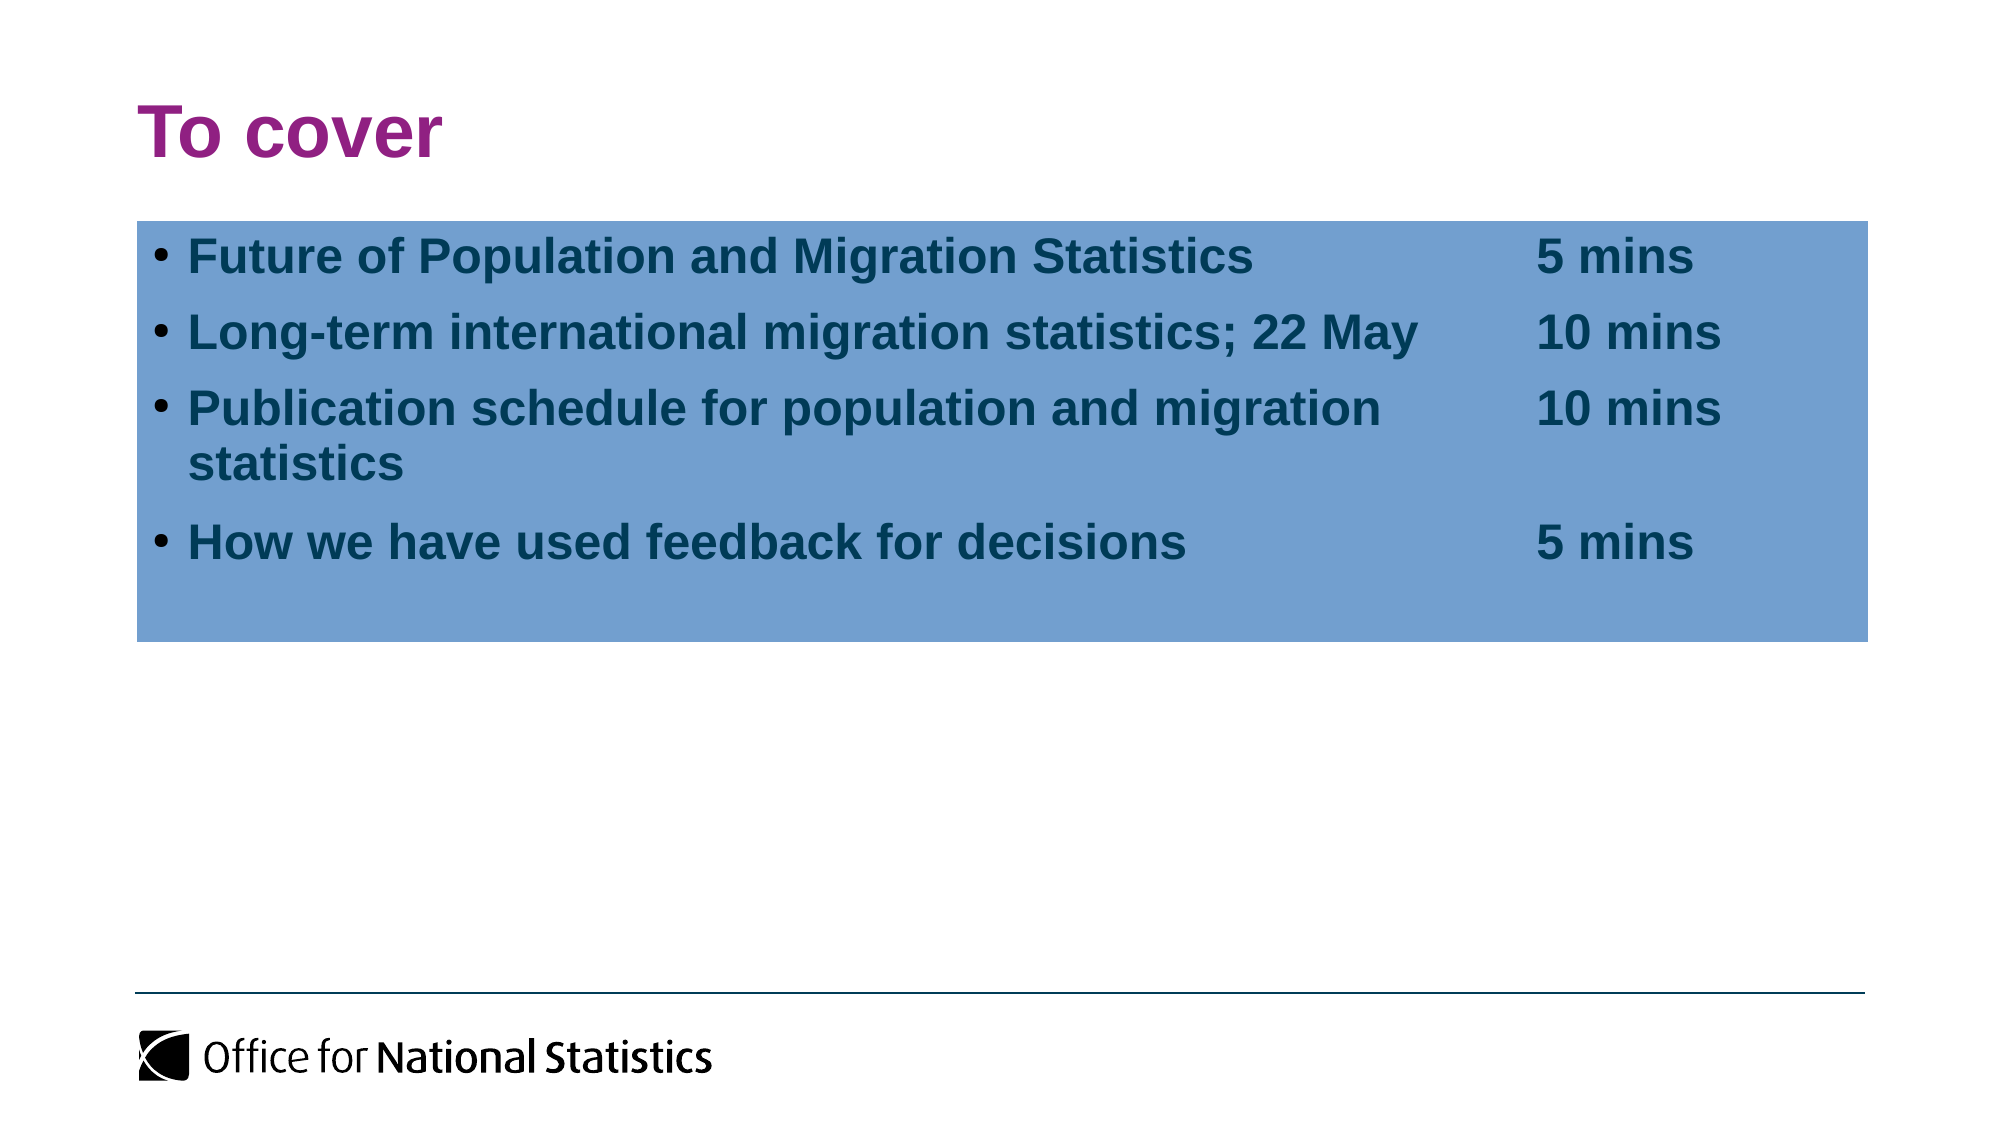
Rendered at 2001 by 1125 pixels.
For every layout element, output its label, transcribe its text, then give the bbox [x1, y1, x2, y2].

table_cell 10 mins [1522, 372, 1868, 507]
table_cell Long-term international migration statistics; 22 May [137, 297, 1522, 372]
table_header Future of Population and Migration Statistics [137, 221, 1522, 297]
title To cover [137, 88, 1863, 176]
table_cell 5 mins [1522, 507, 1868, 642]
table_cell Publication schedule for population and migration statistics [137, 372, 1522, 507]
table_cell 10 mins [1522, 297, 1868, 372]
table_cell How we have used feedback for decisions [137, 507, 1522, 642]
table_header 5 mins [1522, 221, 1868, 297]
